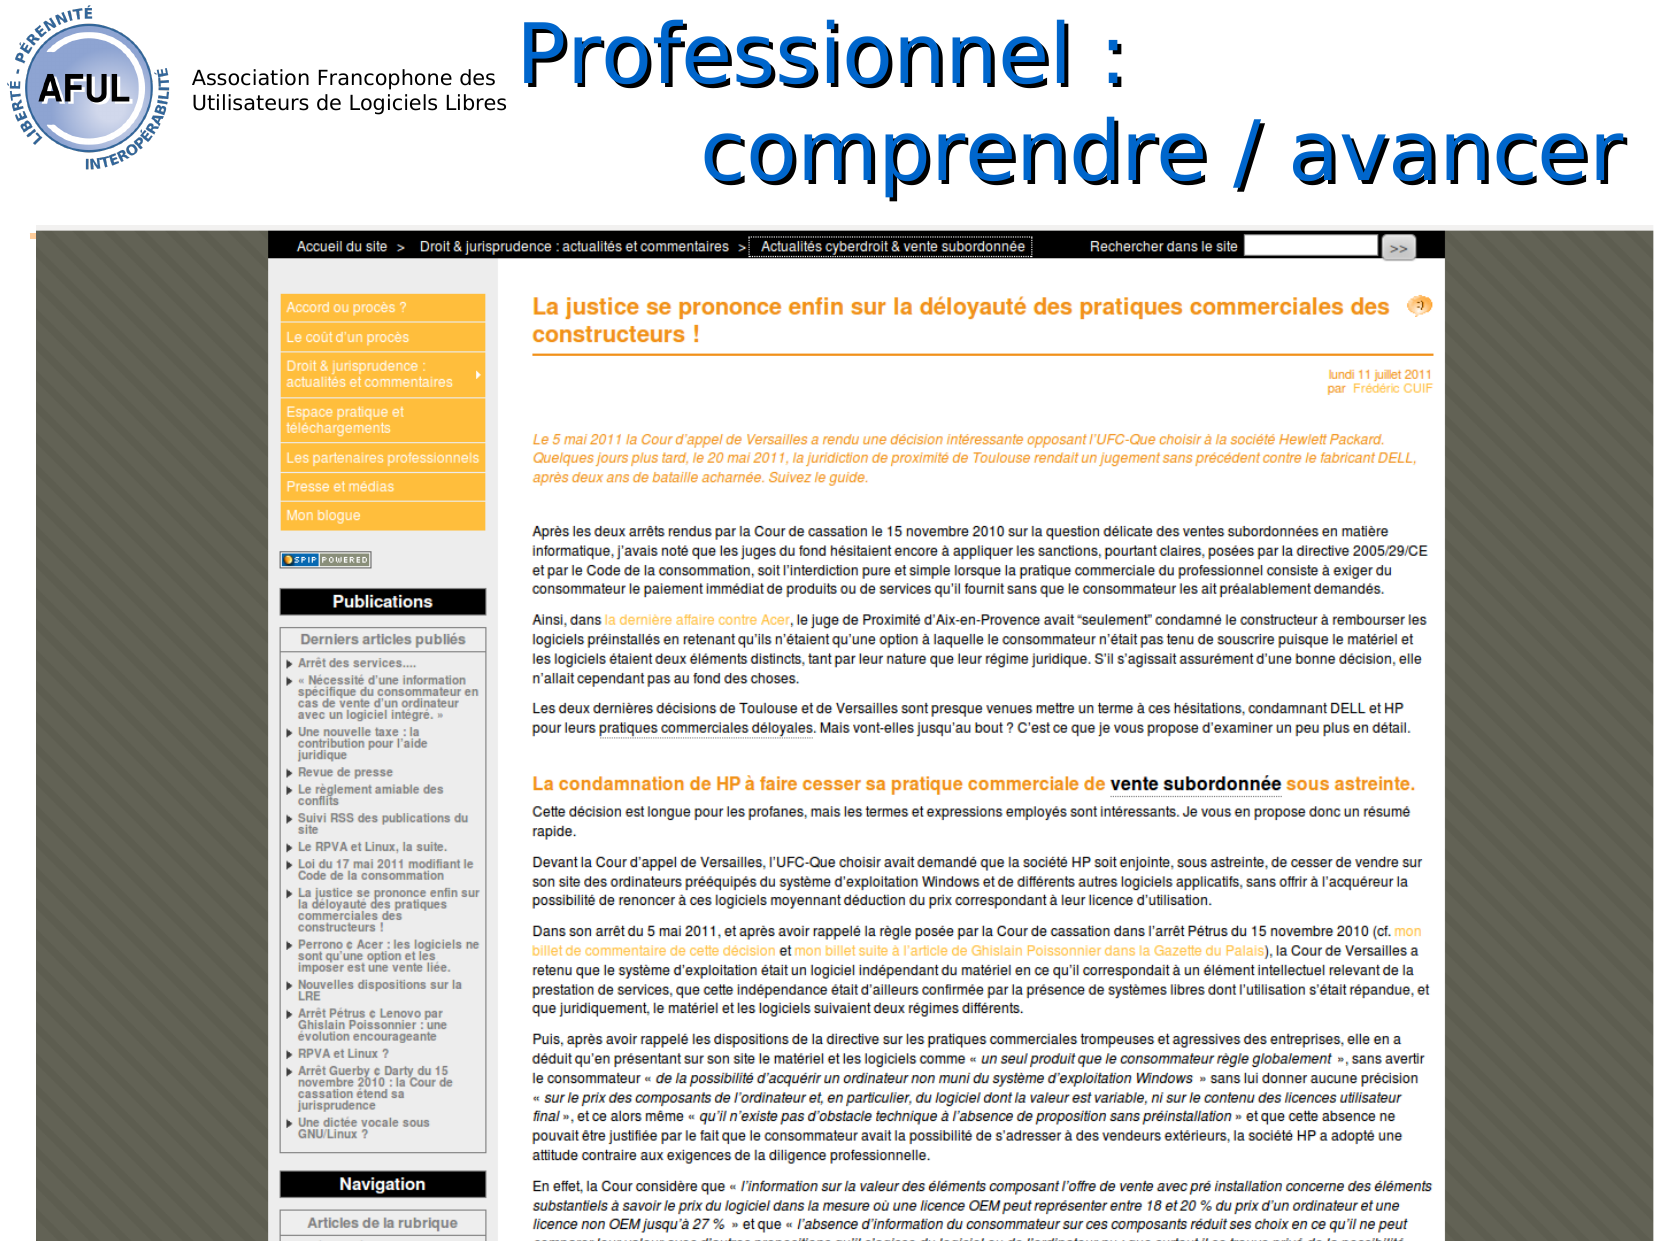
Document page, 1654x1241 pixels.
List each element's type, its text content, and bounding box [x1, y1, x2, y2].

picture [36, 225, 1654, 1241]
title Professionnel : comprendre / avancer [501, 6, 1625, 201]
picture [0, 0, 178, 178]
